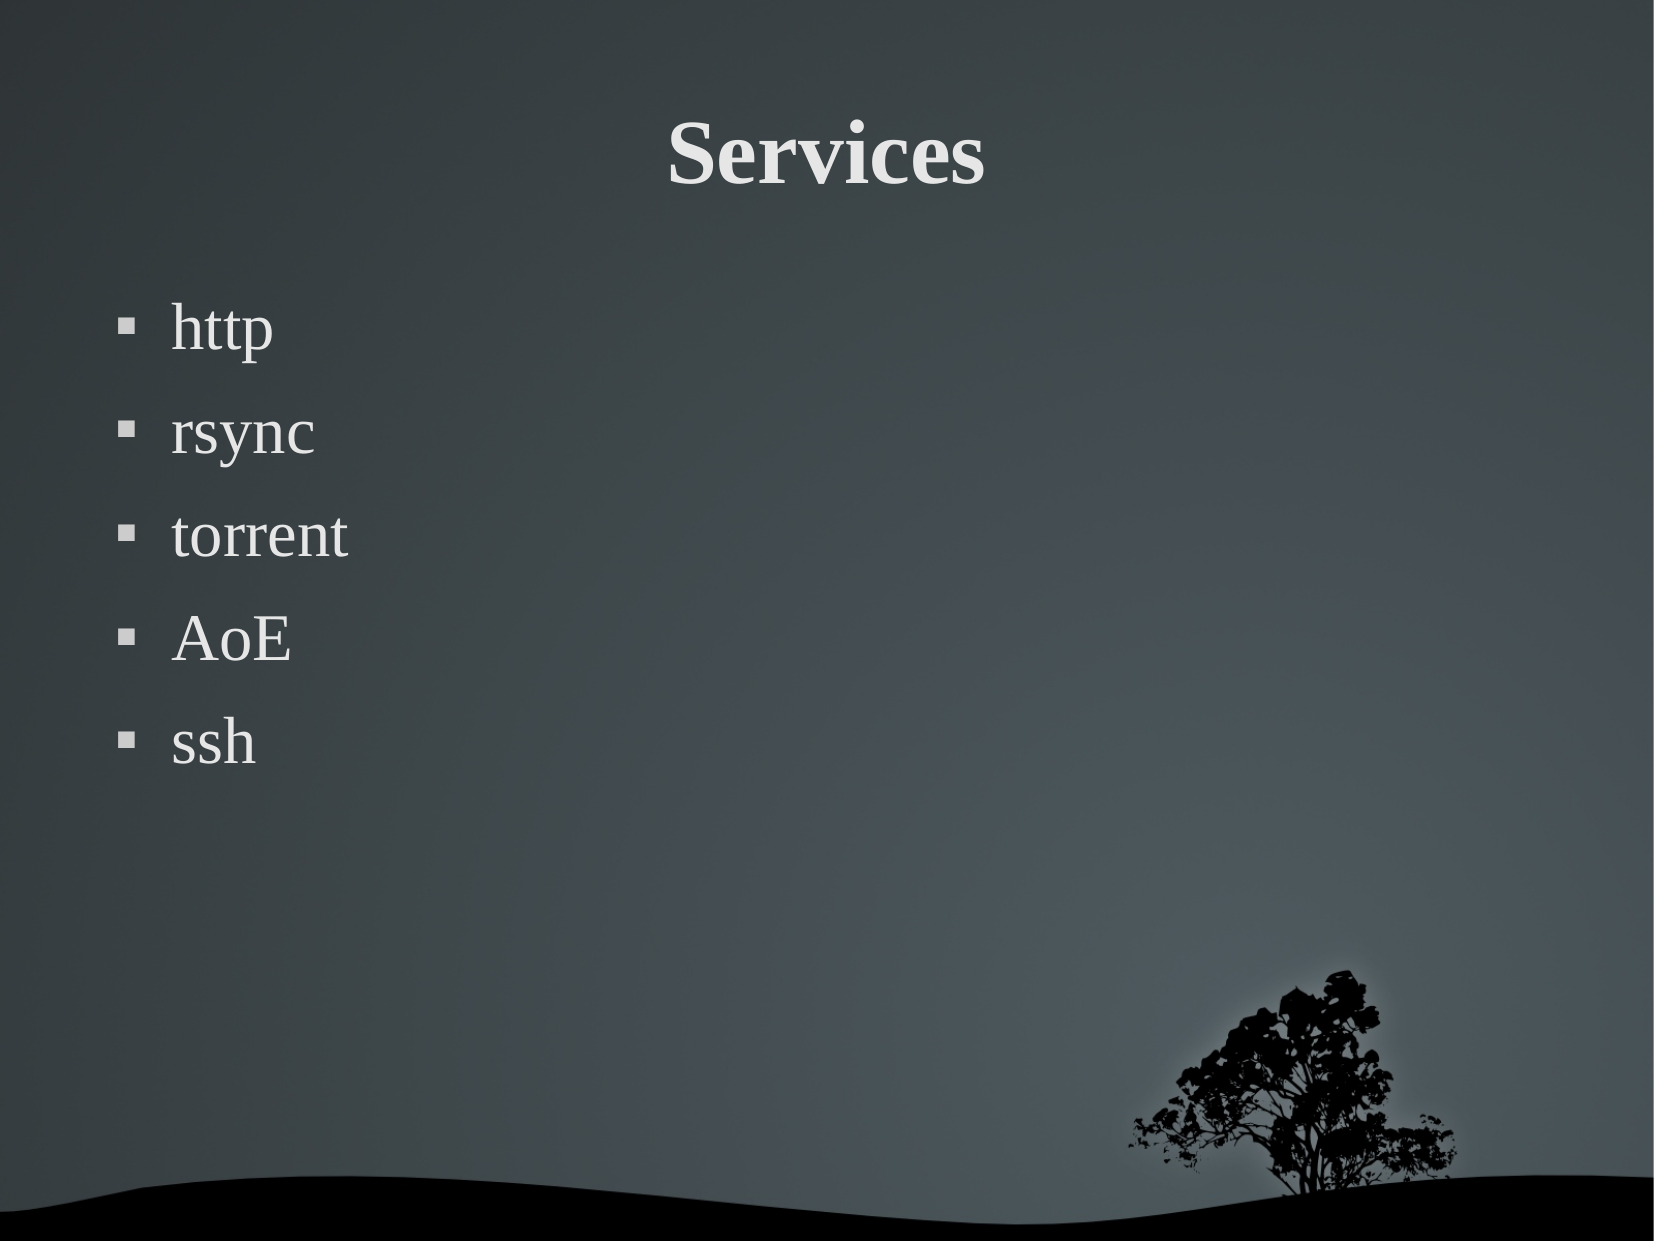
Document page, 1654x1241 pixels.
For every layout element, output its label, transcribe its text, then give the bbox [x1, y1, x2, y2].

picture [0, 0, 1654, 1241]
list http rsync torrent AoE ssh [82, 290, 1571, 1094]
title Services [82, 49, 1571, 257]
